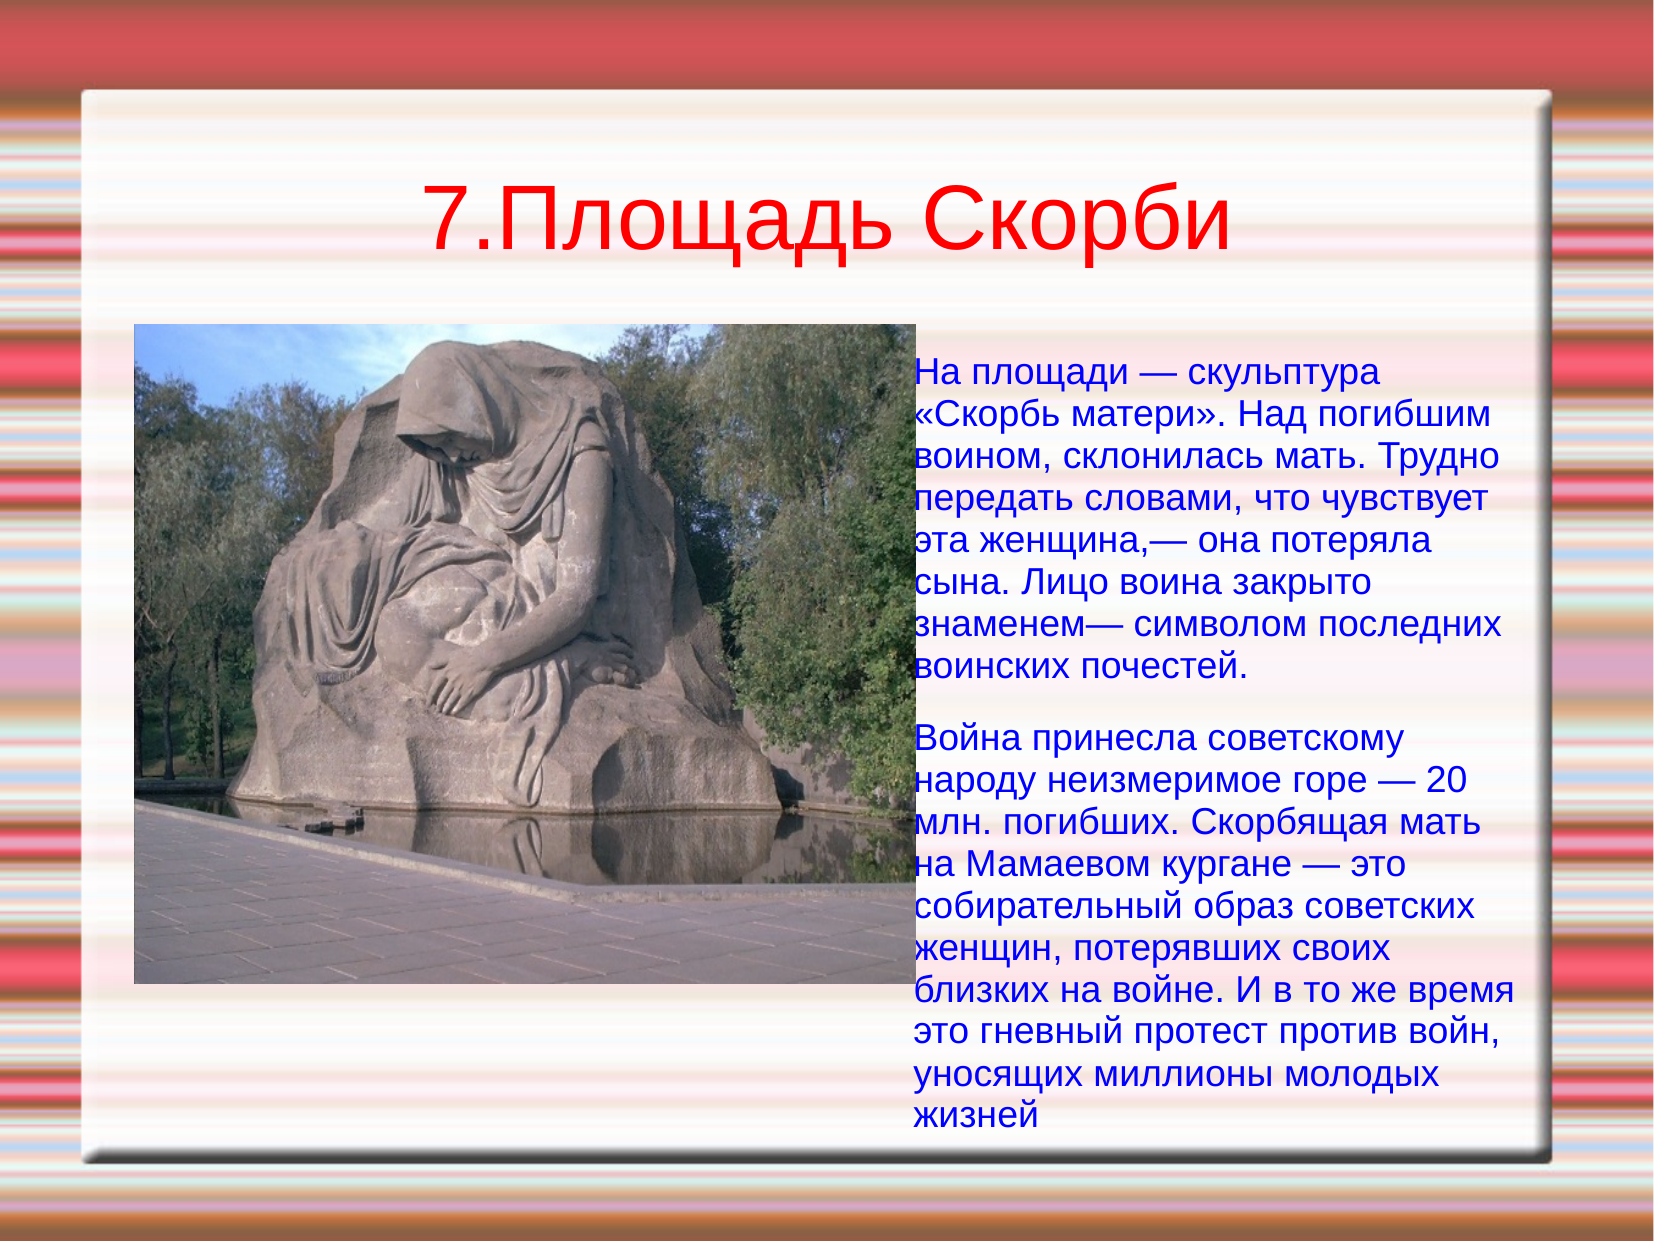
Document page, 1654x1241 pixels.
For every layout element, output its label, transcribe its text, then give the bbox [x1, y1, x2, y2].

title 7.Площадь Скорби [121, 114, 1534, 322]
picture [0, 0, 1654, 1241]
list На площади — скульптура «Скорбь матери». Над погибшим воином, склонилась мать. Трудно передать словами, что чувствует эта женщина,— она потеряла сына. Лицо воина закрыто знаменем— символом последних воинских почестей. Война принесла советскому народу неизмеримое горе — 20 млн. погибших. Скорбящая мать на Мамаевом кургане — это собирательный образ советских женщин, потерявших своих близких на войне. И в то же время это гневный протест против войн, уносящих миллионы молодых жизней [842, 350, 1517, 1138]
